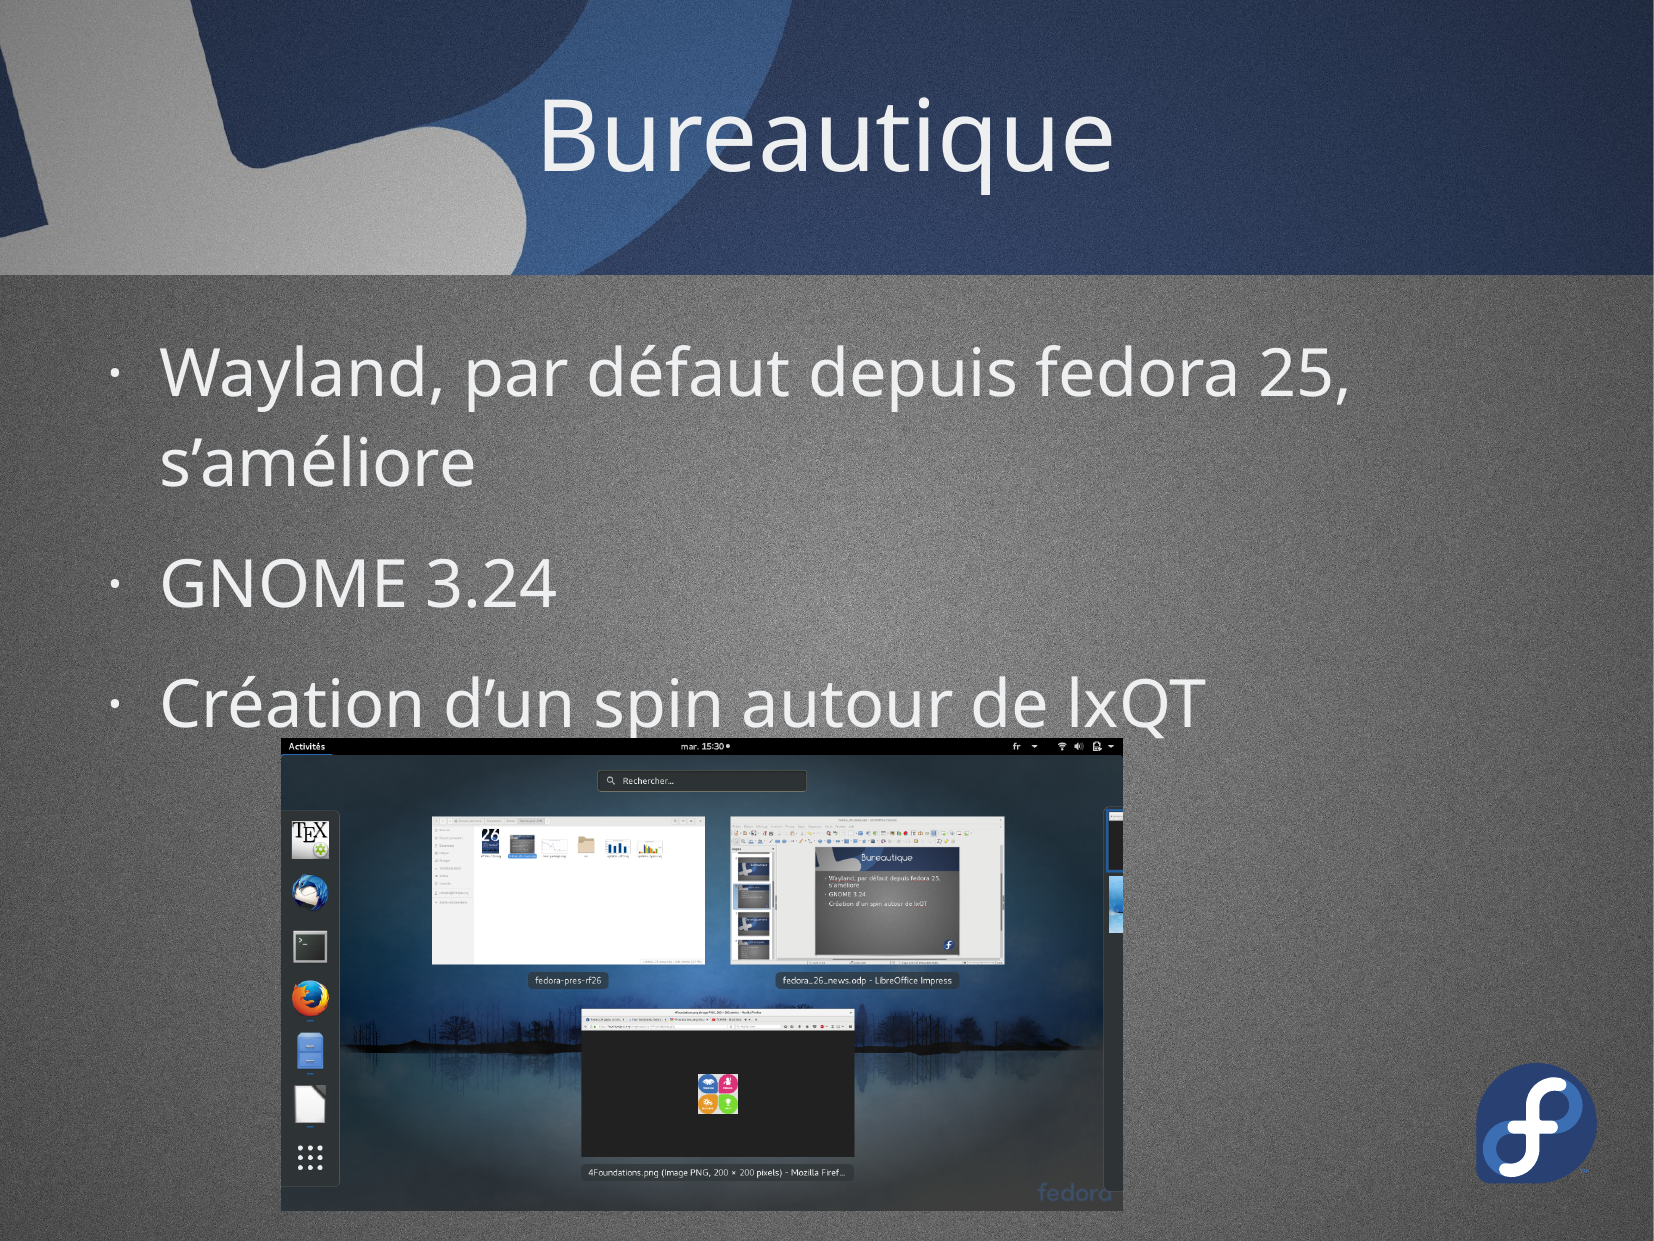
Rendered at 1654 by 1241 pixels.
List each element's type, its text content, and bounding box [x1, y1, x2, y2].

list Wayland, par défaut depuis fedora 25, s’améliore GNOME 3.24 Création d’un spin autour de lxQT [88, 324, 1565, 1034]
title Bureautique [88, 29, 1565, 237]
picture [0, 0, 1654, 1241]
